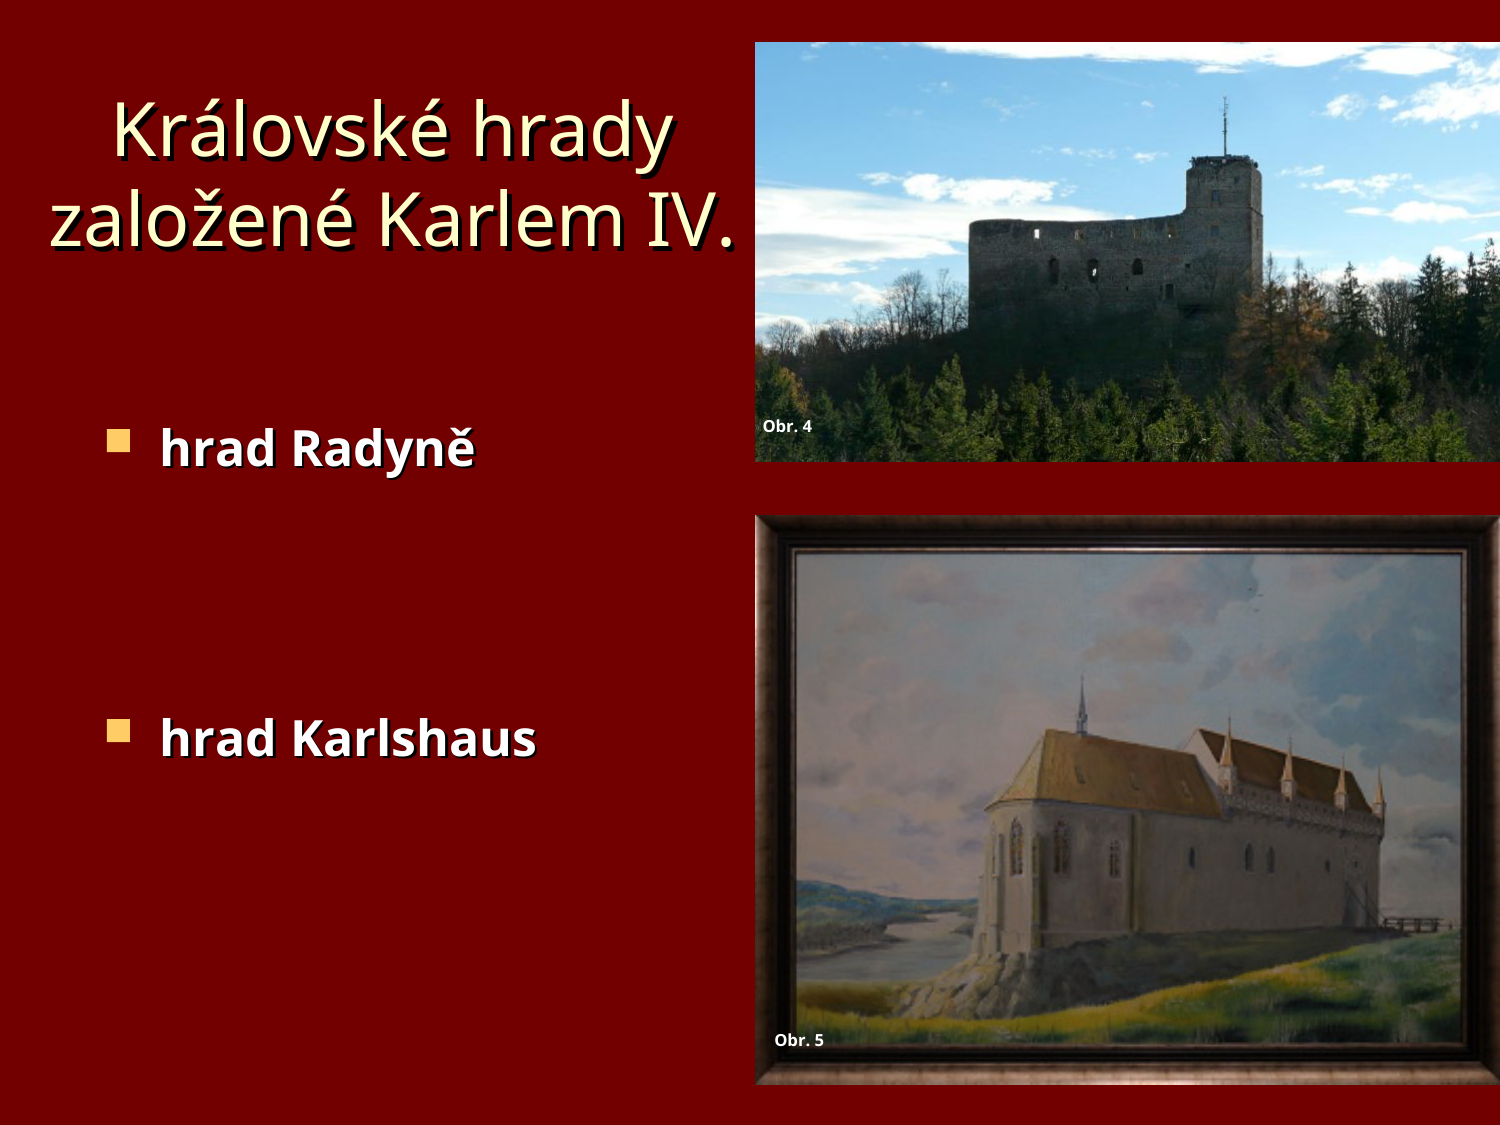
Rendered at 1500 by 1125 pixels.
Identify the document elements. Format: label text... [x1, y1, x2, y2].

text_box Obr. 4 [747, 408, 828, 444]
title Královské hrady založené Karlem IV. [0, 74, 755, 270]
text_box Obr. 5 [759, 1022, 840, 1059]
list hrad Radyně hrad Karlshaus [88, 326, 727, 1083]
text_box [755, 42, 1500, 462]
text_box [755, 515, 1500, 1085]
